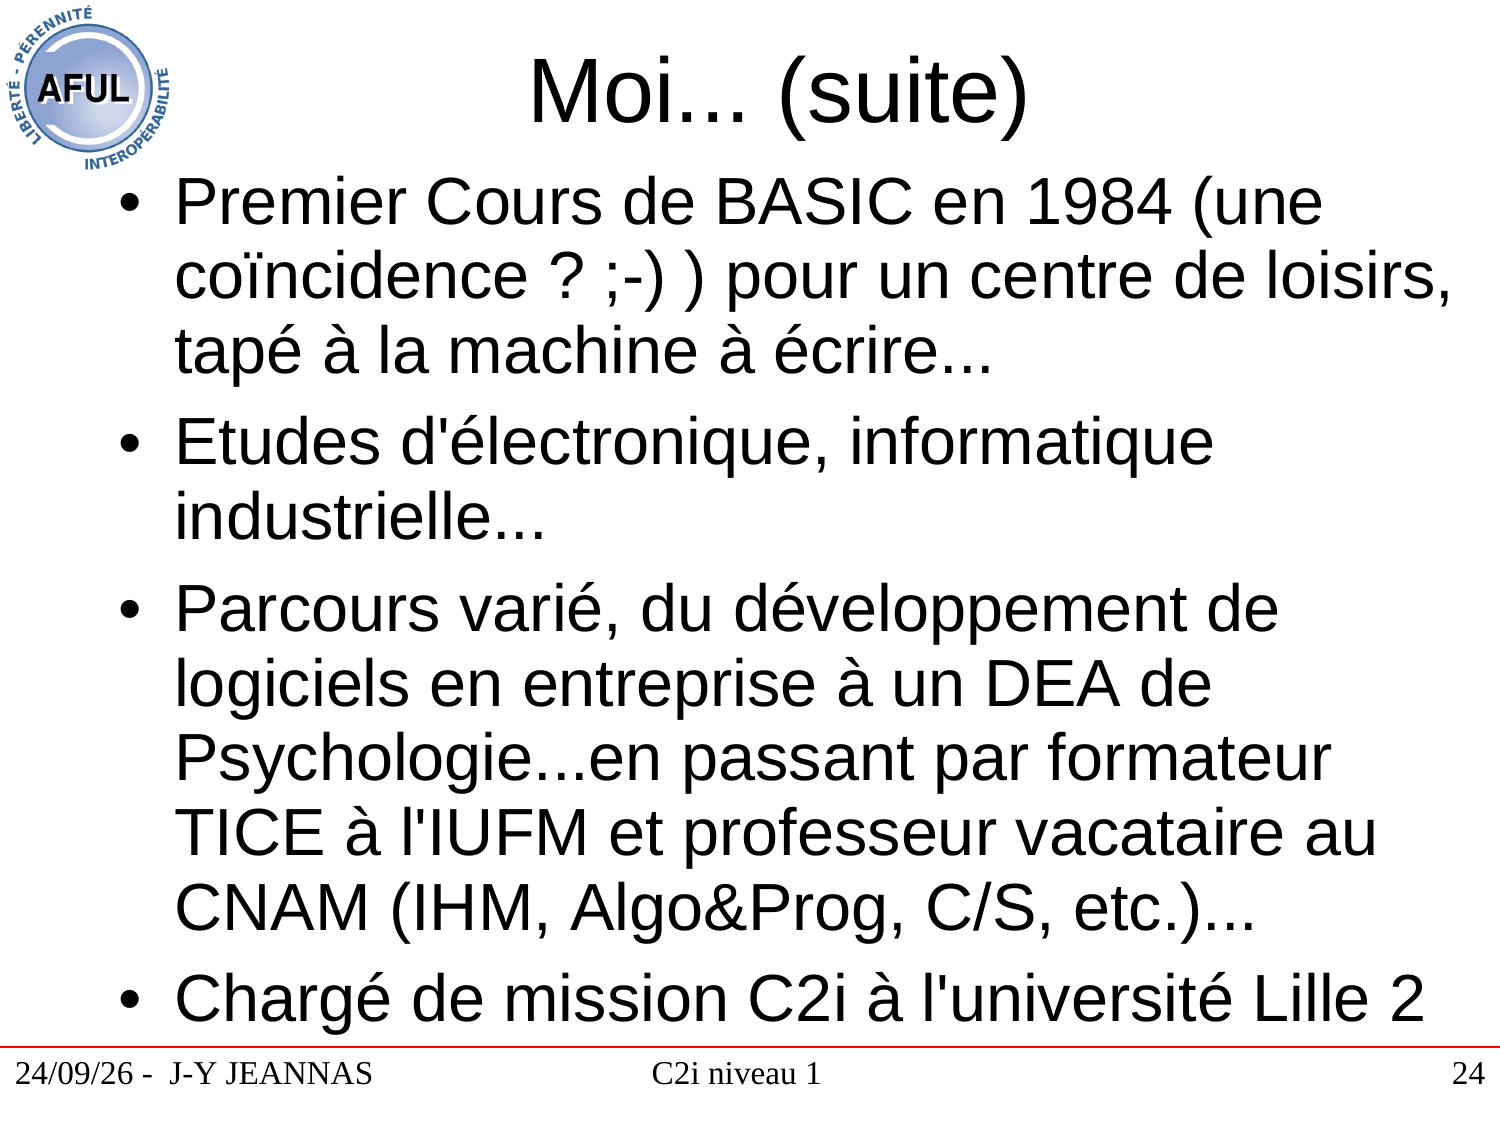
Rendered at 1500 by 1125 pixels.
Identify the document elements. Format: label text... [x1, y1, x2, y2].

list Premier Cours de BASIC en 1984 (une coïncidence ? ;-) ) pour un centre de loisirs, tapé à la machine à écrire... Etudes d'électronique, informatique industrielle... Parcours varié, du développement de logiciels en entreprise à un DEA de Psychologie...en passant par formateur TICE à l'IUFM et professeur vacataire au CNAM (IHM, Algo&Prog, C/S, etc.)... Chargé de mission C2i à l'université Lille 2 [118, 163, 1469, 1034]
title Moi... (suite) [142, 0, 1418, 163]
picture [0, 0, 142, 178]
